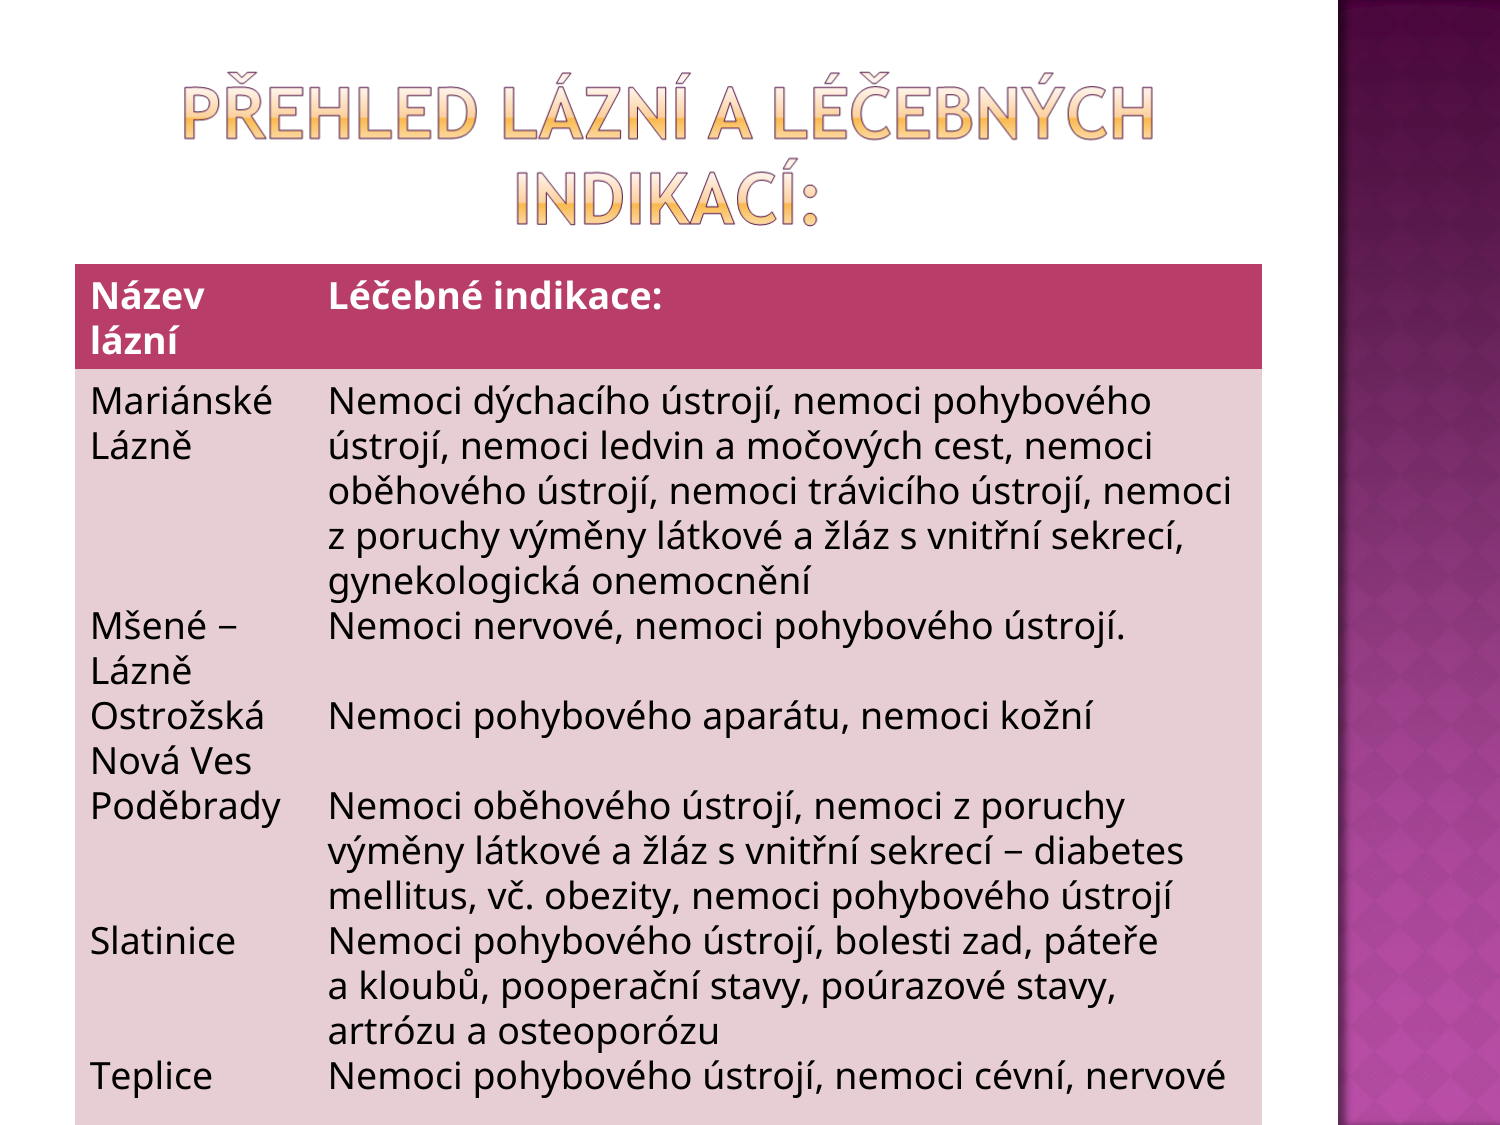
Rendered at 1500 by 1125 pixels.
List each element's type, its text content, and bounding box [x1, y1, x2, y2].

table_cell Nemoci dýchacího ústrojí, nemoci pohybového ústrojí, nemoci ledvin a močových cest, nemoci oběhového ústrojí, nemoci trávicího ústrojí, nemoci z poruchy výměny látkové a žláz s vnitřní sekrecí, gynekologická onemocnění Nemoci nervové, nemoci pohybového ústrojí. Nemoci pohybového aparátu, nemoci kožní Nemoci oběhového ústrojí, nemoci z poruchy výměny látkové a žláz s vnitřní sekrecí − diabetes mellitus, vč. obezity, nemoci pohybového ústrojí Nemoci pohybového ústrojí, bolesti zad, páteře a kloubů, pooperační stavy, poúrazové stavy, artrózu a osteoporózu Nemoci pohybového ústrojí, nemoci cévní, nervové [313, 369, 1262, 1125]
table_header Název lázní [75, 264, 313, 369]
text_box [73, 47, 1265, 241]
picture [1337, 0, 1500, 1125]
table_header Léčebné indikace: [313, 264, 1262, 369]
table_cell Mariánské Lázně Mšené − Lázně Ostrožská Nová Ves Poděbrady Slatinice Teplice [75, 369, 313, 1125]
